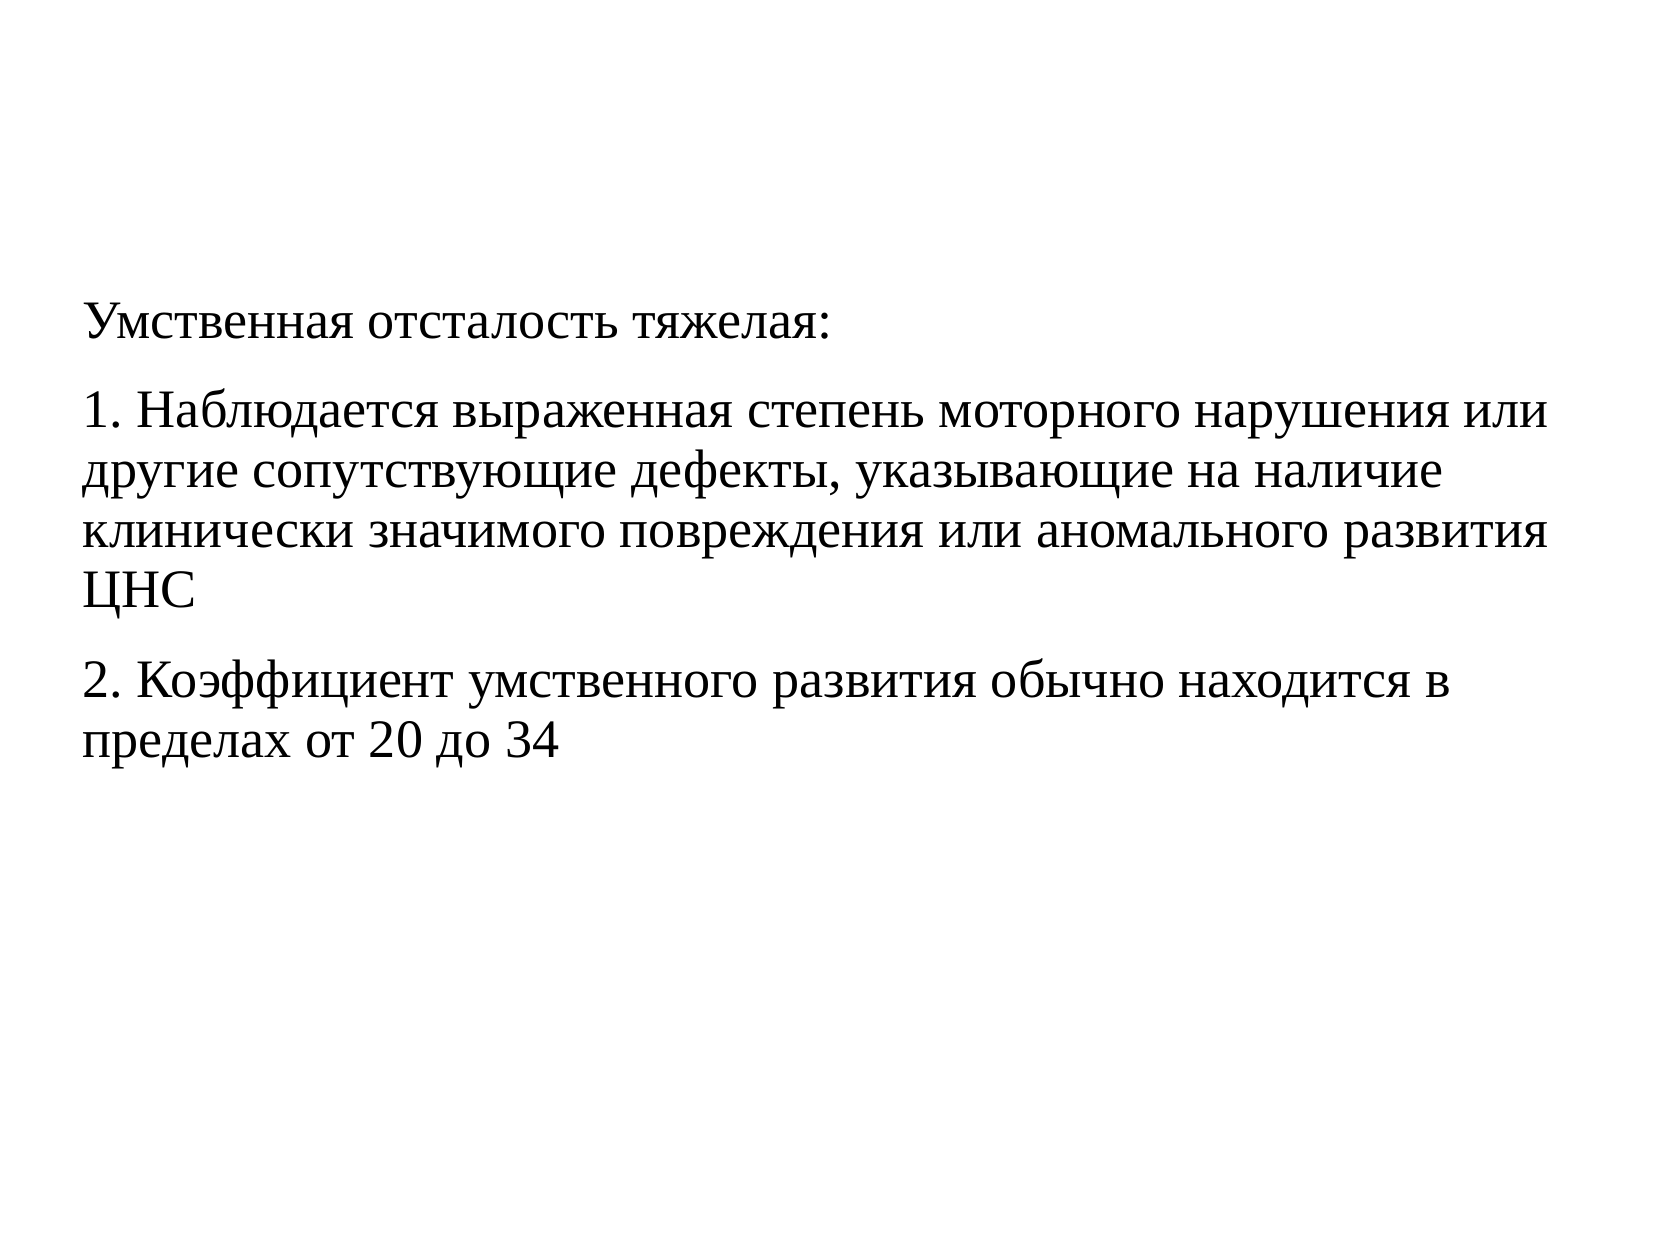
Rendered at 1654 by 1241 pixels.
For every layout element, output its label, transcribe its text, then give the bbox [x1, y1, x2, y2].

list Умственная отсталость тяжелая: 1. Наблюдается выраженная степень моторного нарушения или другие сопутствующие дефекты, указывающие на наличие клинически значимого повреждения или аномального развития ЦНС 2. Коэффициент умственного развития обычно находится в пределах от 20 до 34 [82, 290, 1571, 1109]
